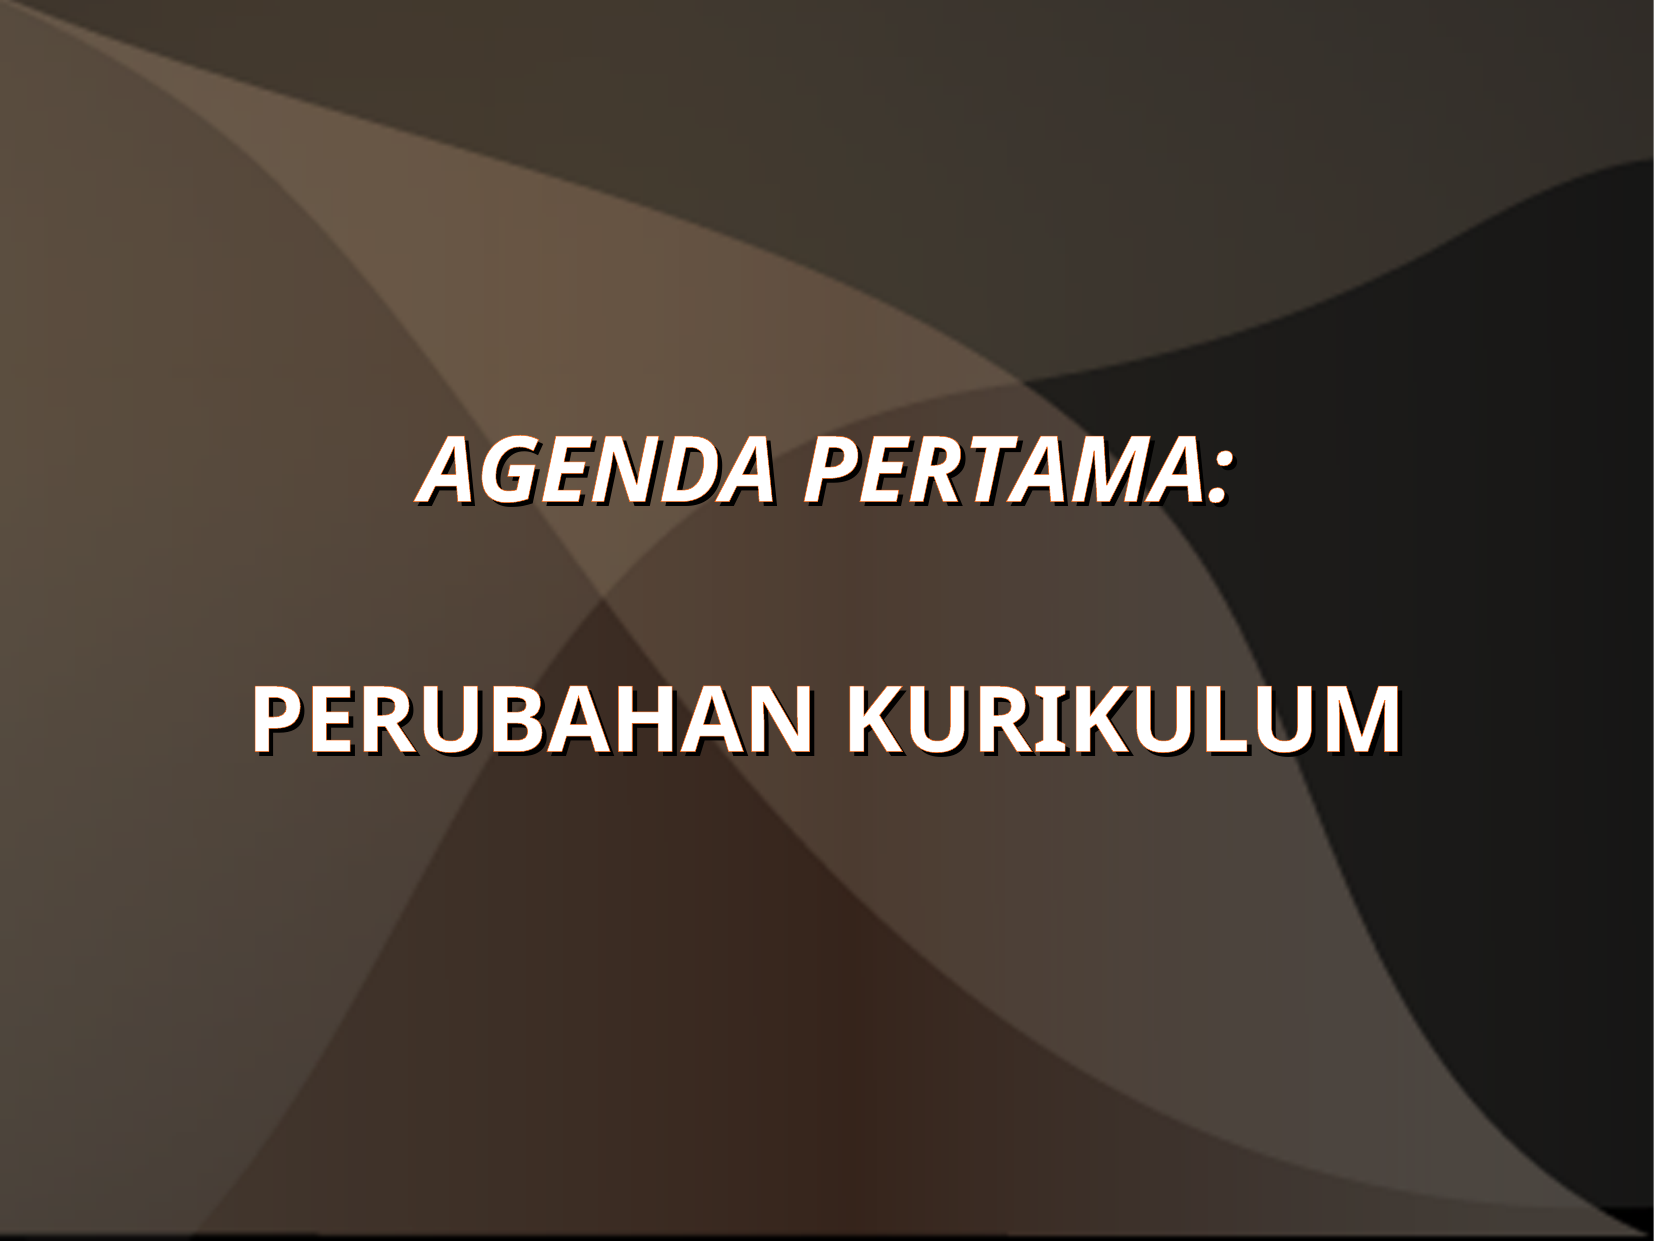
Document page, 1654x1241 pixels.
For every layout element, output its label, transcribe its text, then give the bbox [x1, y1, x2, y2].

picture [0, 0, 1654, 1241]
title AGENDA PERTAMA: PERUBAHAN KURIKULUM [82, 436, 1571, 747]
